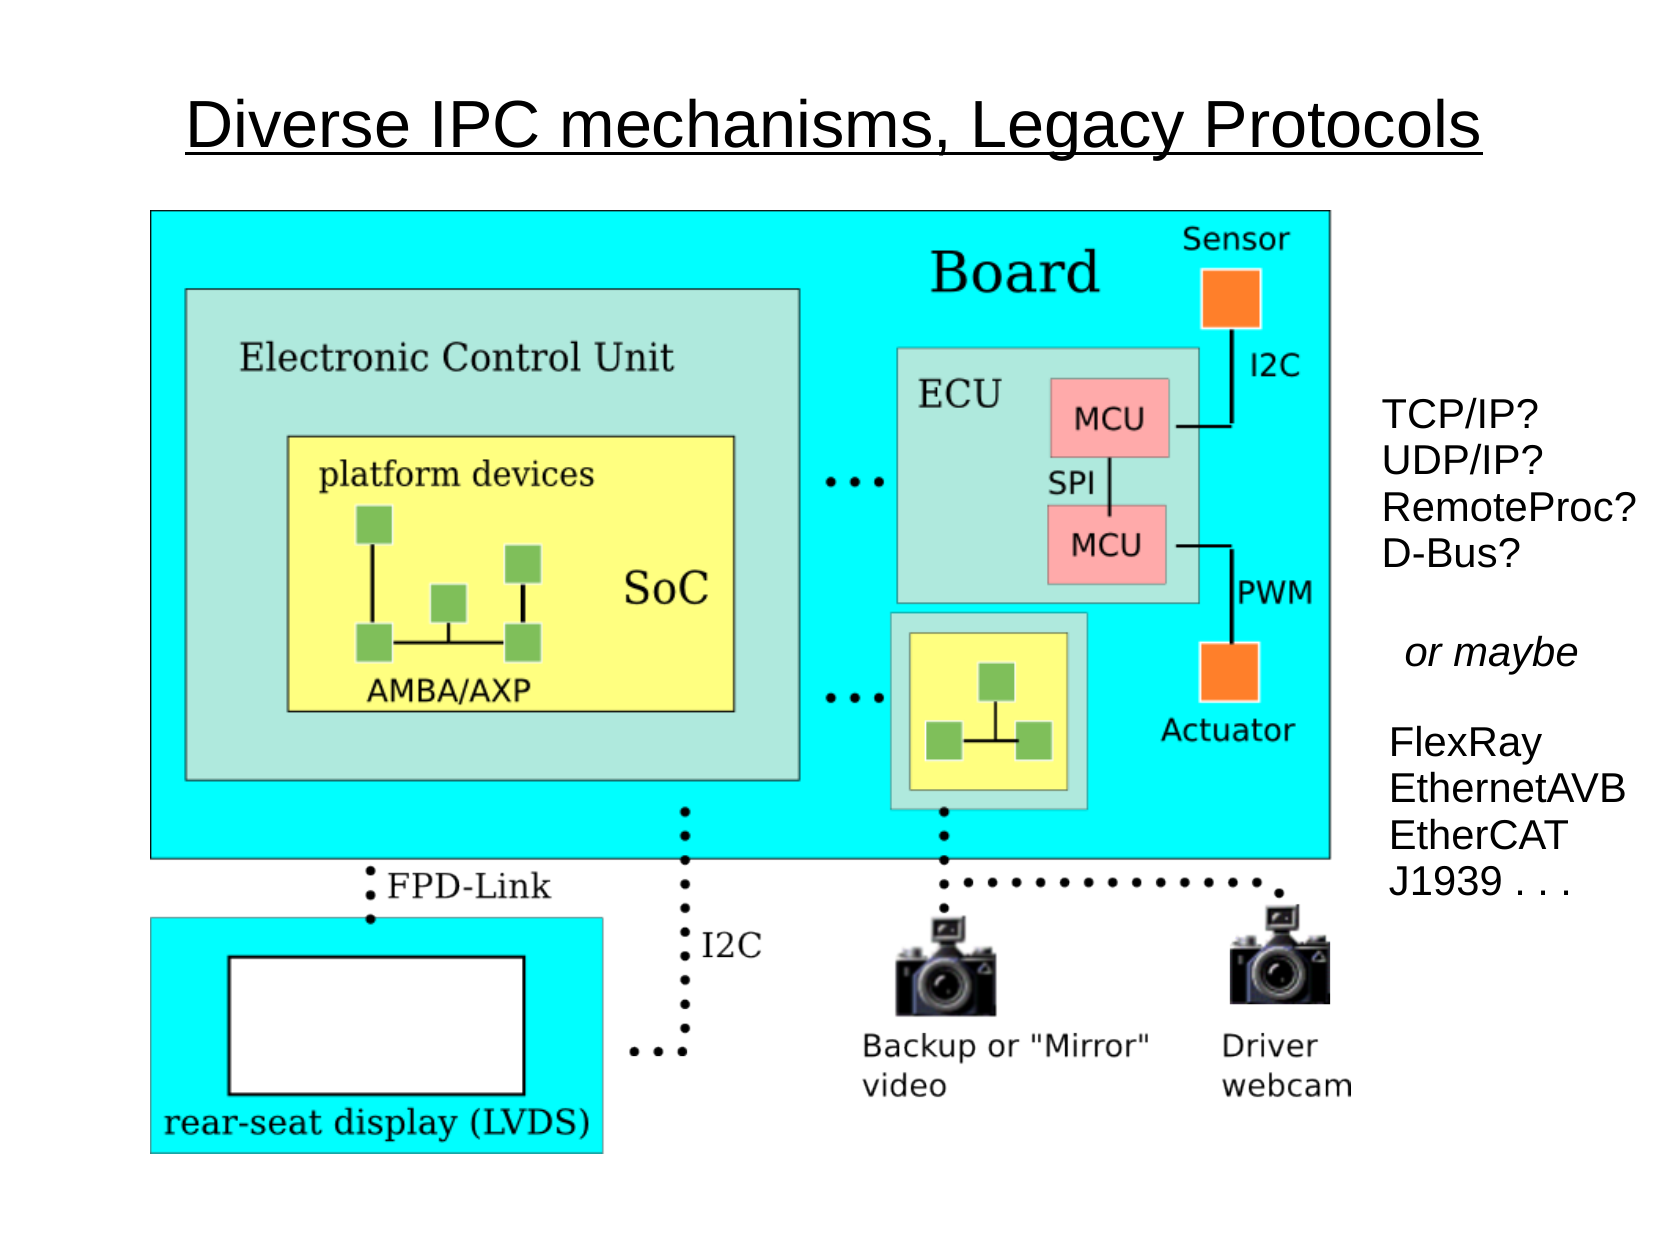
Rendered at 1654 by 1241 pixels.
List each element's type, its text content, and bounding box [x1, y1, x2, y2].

text_box FlexRay EthernetAVB EtherCAT J1939 . . . [1374, 711, 1654, 912]
text_box TCP/IP? UDP/IP? RemoteProc? D-Bus? [1366, 383, 1654, 637]
title Diverse IPC mechanisms, Legacy Protocols [90, 21, 1579, 229]
picture [150, 229, 1351, 1154]
text_box or maybe [1389, 621, 1594, 683]
